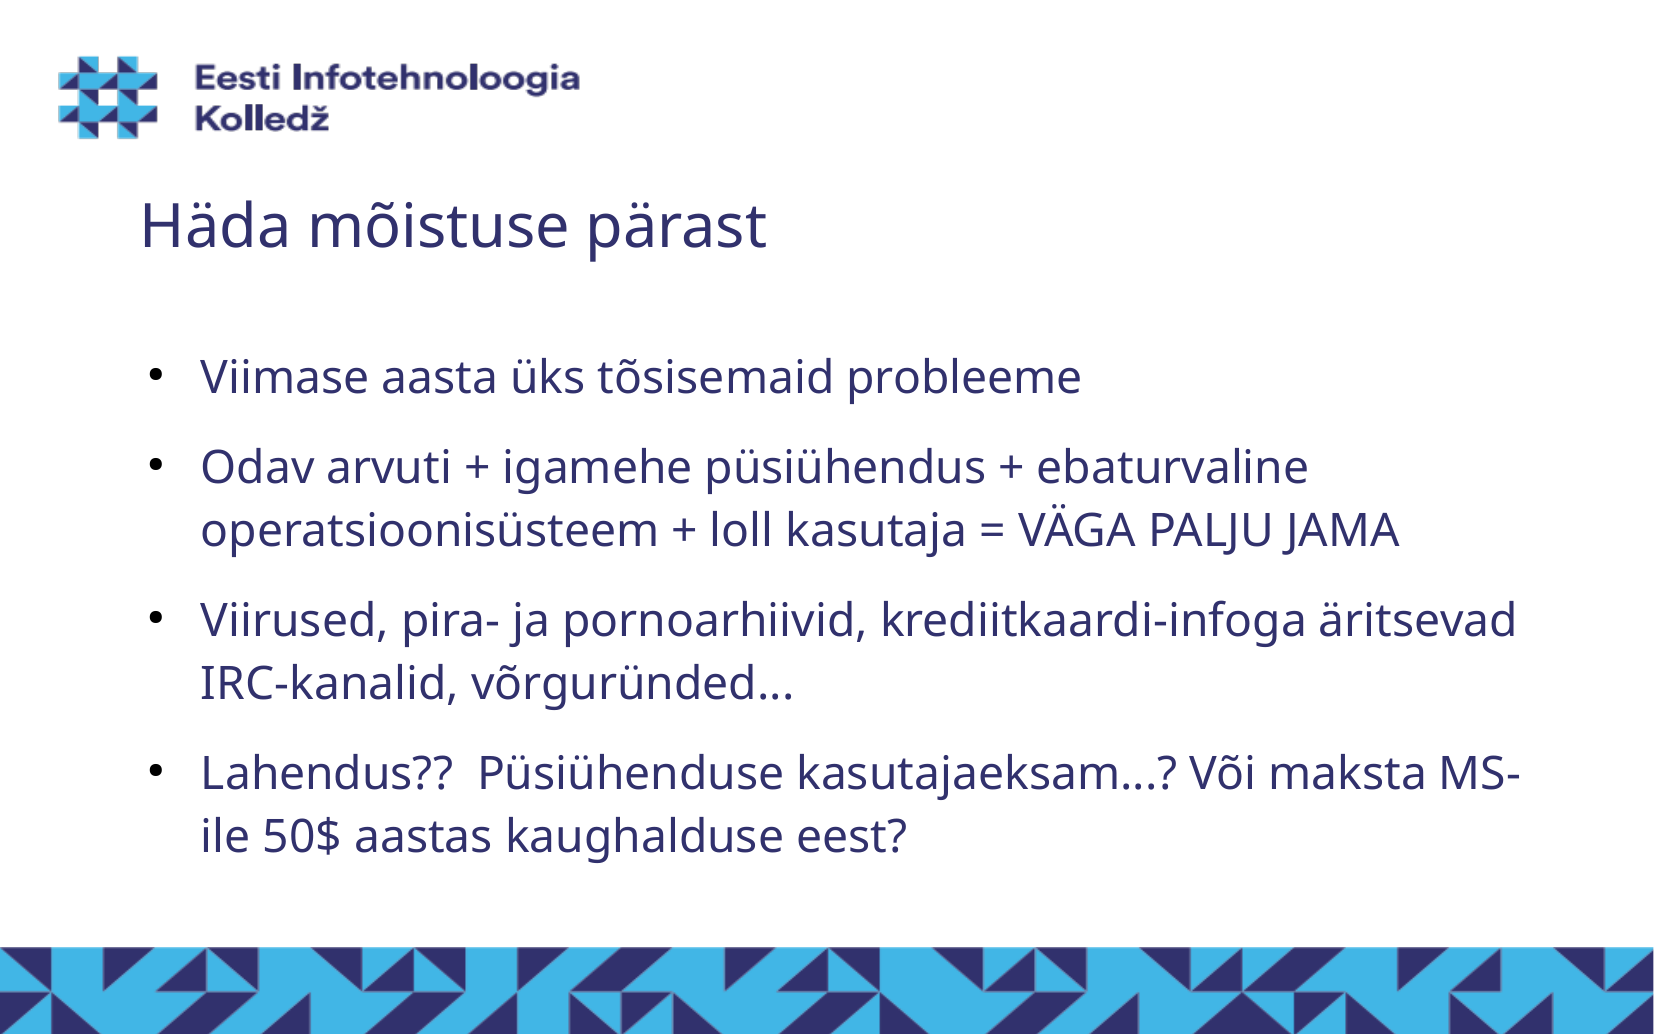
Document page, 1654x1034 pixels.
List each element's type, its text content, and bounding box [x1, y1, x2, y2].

list Viimase aasta üks tõsisemaid probleeme Odav arvuti + igamehe püsiühendus + ebaturvaline operatsioonisüsteem + loll kasutaja = VÄGA PALJU JAMA Viirused, pira- ja pornoarhiivid, krediitkaardi-infoga äritsevad IRC-kanalid, võrguründed... Lahendus?? Püsiühenduse kasutajaeksam...? Või maksta MS-ile 50$ aastas kaughalduse eest? [129, 344, 1548, 926]
title Häda mõistuse pärast [139, 137, 1548, 310]
